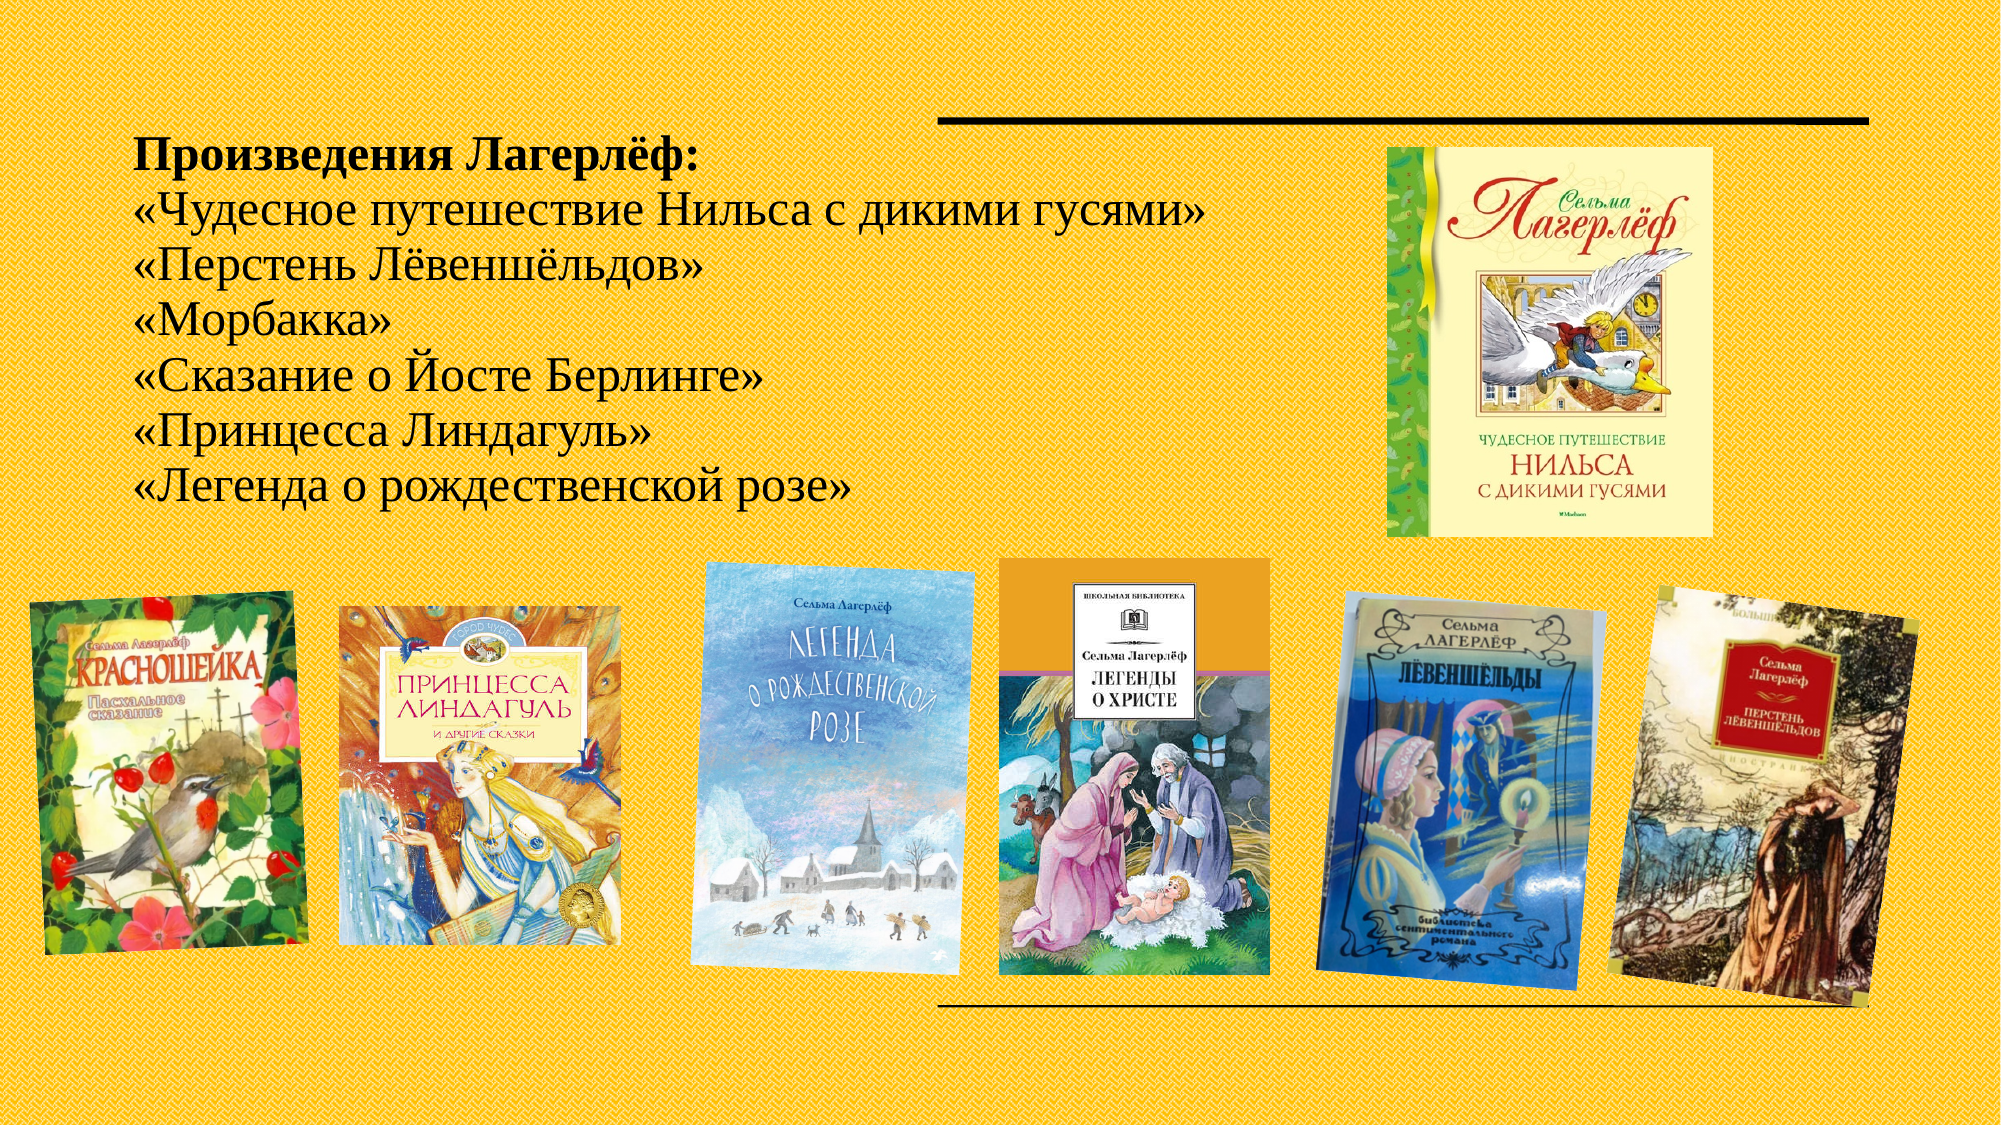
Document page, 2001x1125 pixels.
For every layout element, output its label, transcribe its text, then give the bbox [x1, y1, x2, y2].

text_box Произведения Лагерлёф: «Чудесное путешествие Нильса с дикими гусями» «Перстень Лёвеншёльдов» «Морбакка» «Сказание о Йосте Берлинге» «Принцесса Линдагуль» «Легенда о рождественской розе» [118, 118, 1447, 562]
picture [0, 0, 2001, 1125]
